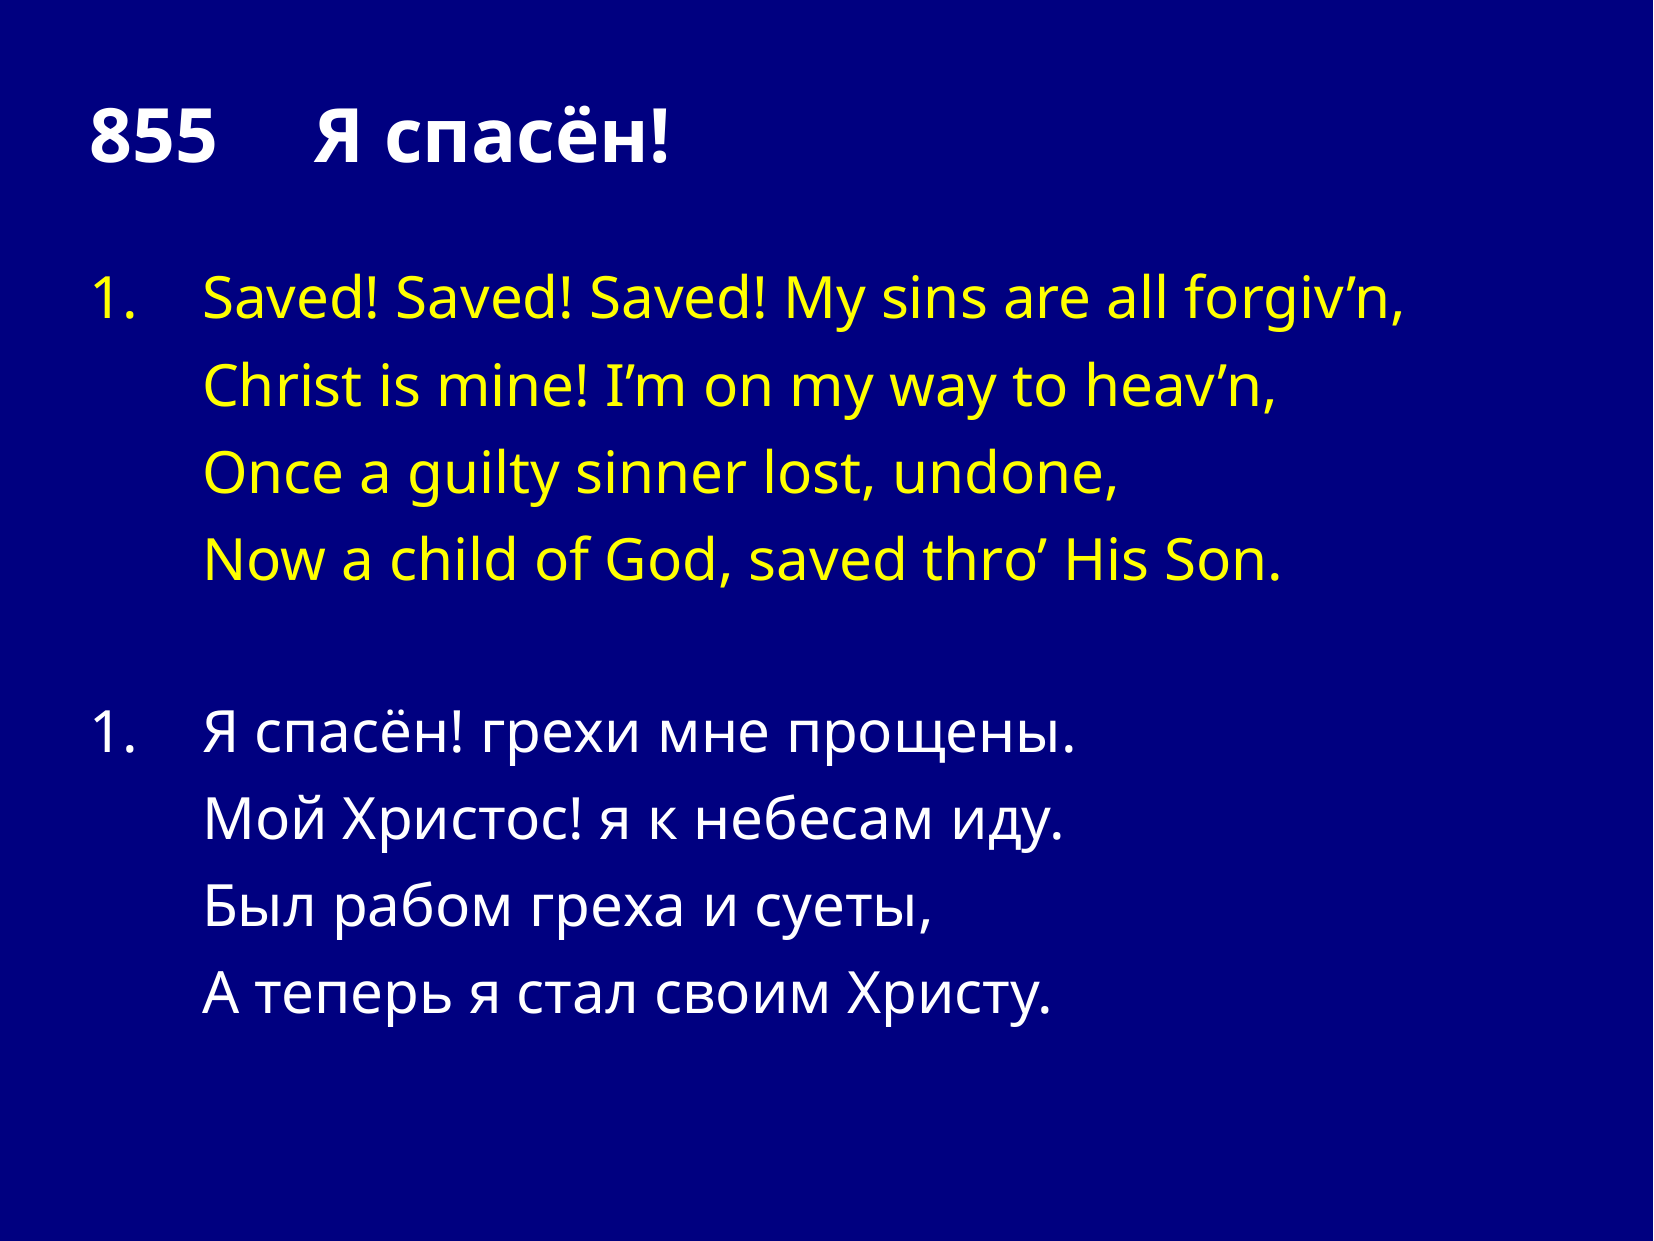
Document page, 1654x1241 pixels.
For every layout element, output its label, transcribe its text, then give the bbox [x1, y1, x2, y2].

text_box 855 Я спасён! [75, 75, 1576, 188]
text_box 1. Saved! Saved! Saved! My sins are all forgiv’n, Christ is mine! I’m on my way to heav’n, Once a guilty sinner lost, undone, Now a child of God, saved thro’ His Son. [75, 188, 1576, 638]
text_box 1. Я спасён! грехи мне прощены. Мой Христос! я к небесам иду. Был рабом греха и суеты, А теперь я стал своим Христу. [75, 675, 1576, 1163]
